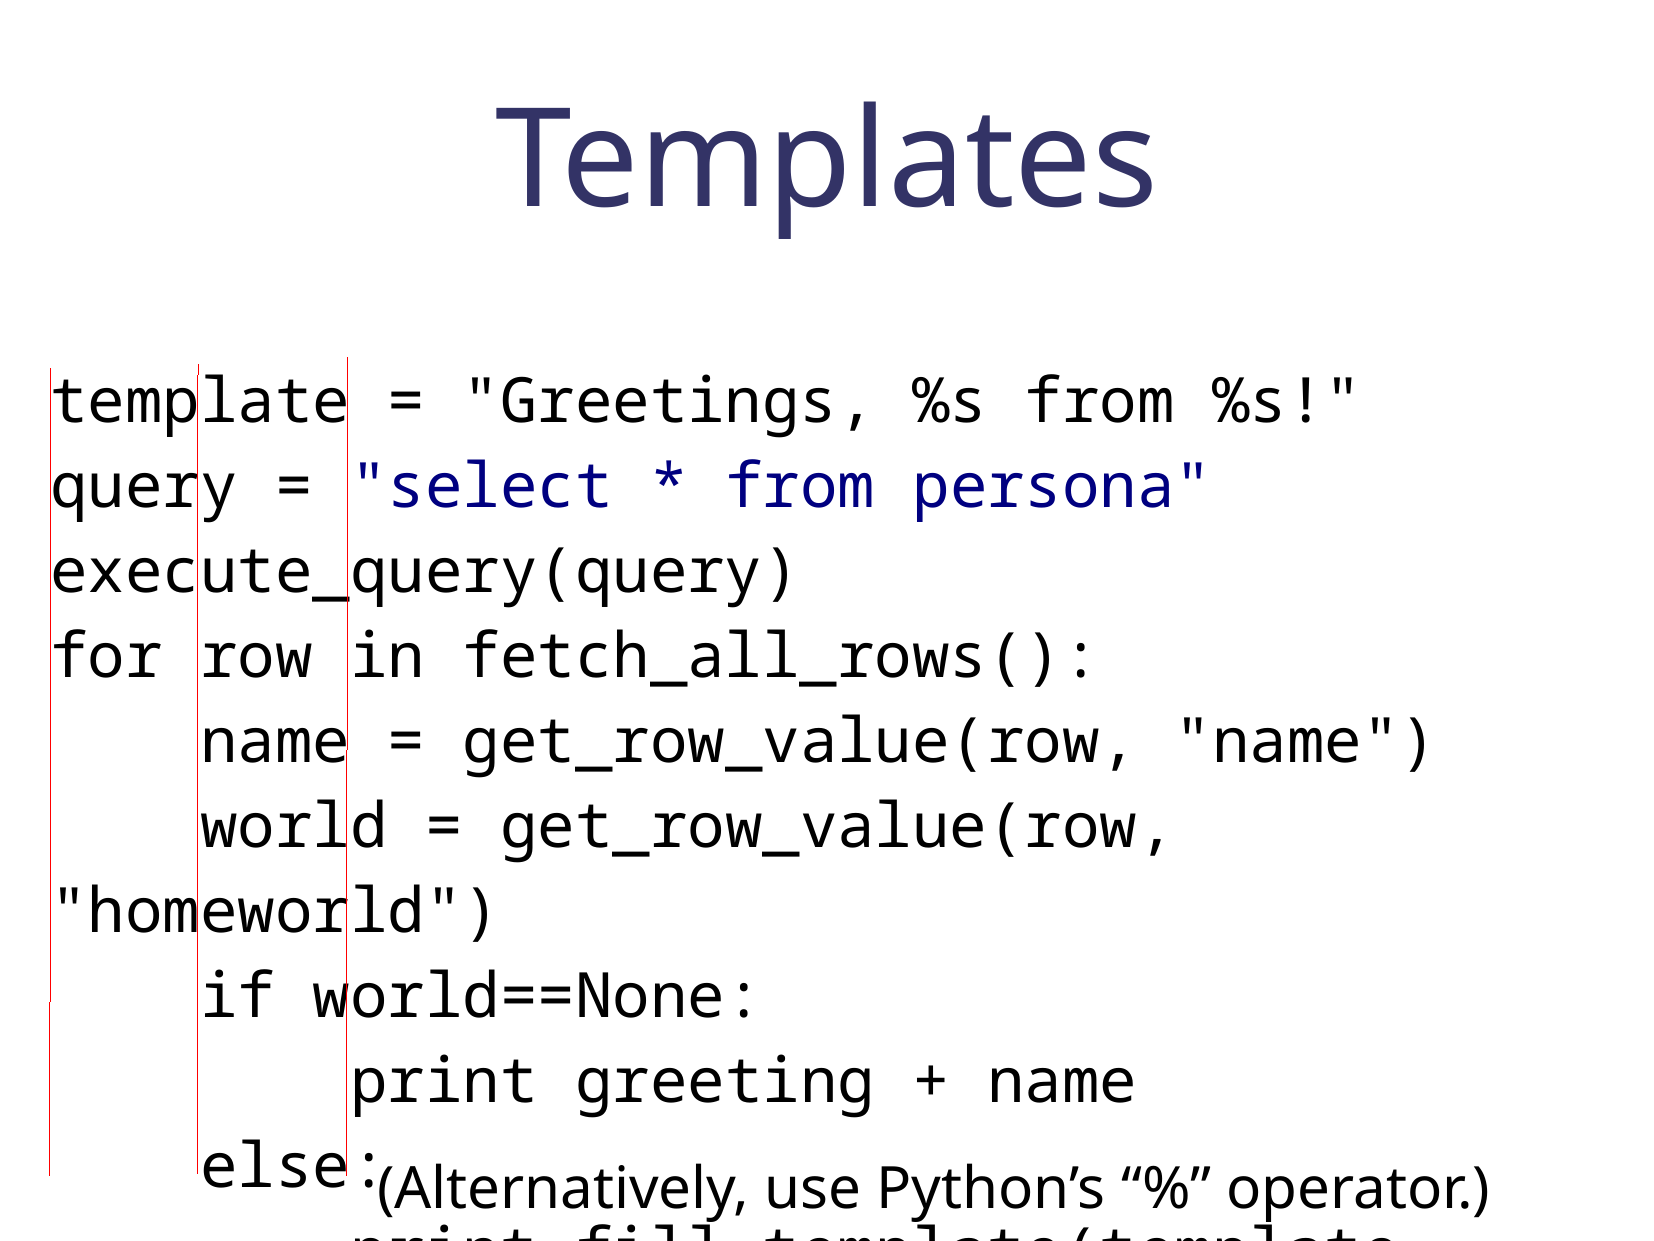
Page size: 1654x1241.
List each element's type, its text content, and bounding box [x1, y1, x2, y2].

title Templates [82, 56, 1571, 250]
text_box (Alternatively, use Python’s “%” operator.) [362, 1138, 1636, 1225]
subtitle template = "Greetings, %s from %s!" query = "select * from persona" execute_query(query) for row in fetch_all_rows(): name = get_row_value(row, "name") world = get_row_value(row, "homeworld") if world==None: print greeting + name else: print fill_template(template, name, world) [50, 356, 1654, 1186]
